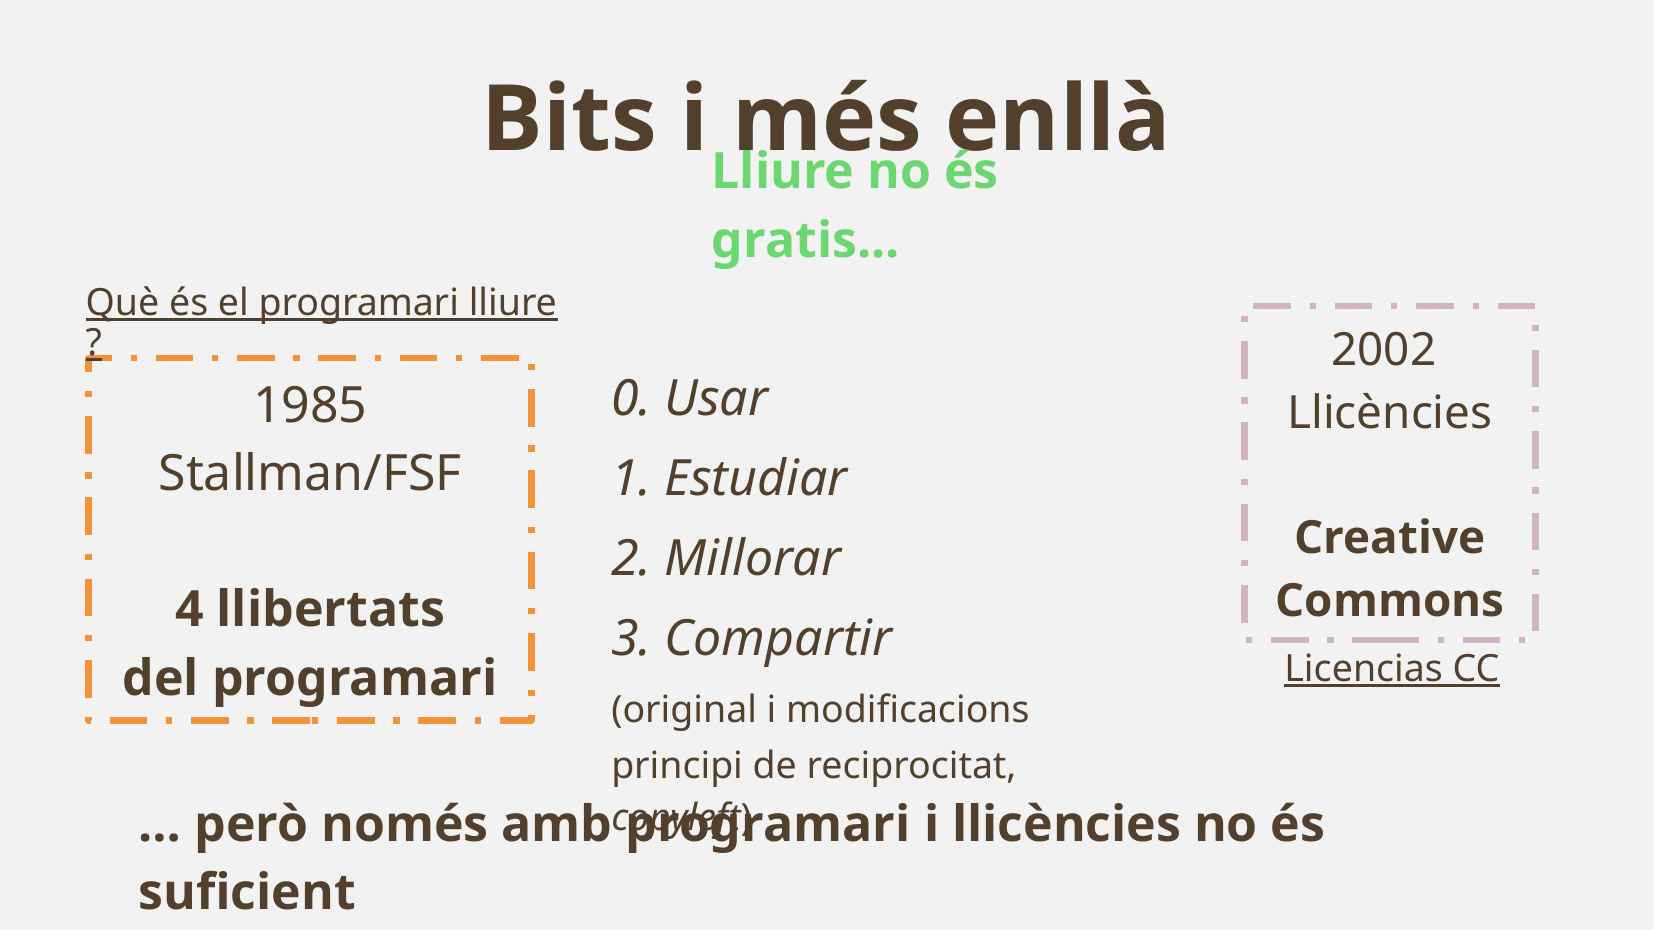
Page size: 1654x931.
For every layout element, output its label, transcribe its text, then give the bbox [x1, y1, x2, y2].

title Bits i més enllà [82, 37, 1571, 193]
text_box Què és el programari lliure? [70, 267, 585, 331]
text_box Licencias CC [1269, 634, 1536, 697]
text_box 1985 Stallman/FSF 4 llibertats del programari [88, 357, 532, 721]
text_box 2002 Llicències Creative Commons [1244, 342, 1536, 604]
text_box 0. Usar 1. Estudiar 2. Millorar 3. Compartir (original i modificacions principi de reciprocitat, copyleft) [596, 354, 1069, 785]
text_box … però només amb programari i llicències no és suficient [124, 796, 1542, 916]
text_box Lliure no és gratis... [696, 144, 1211, 264]
